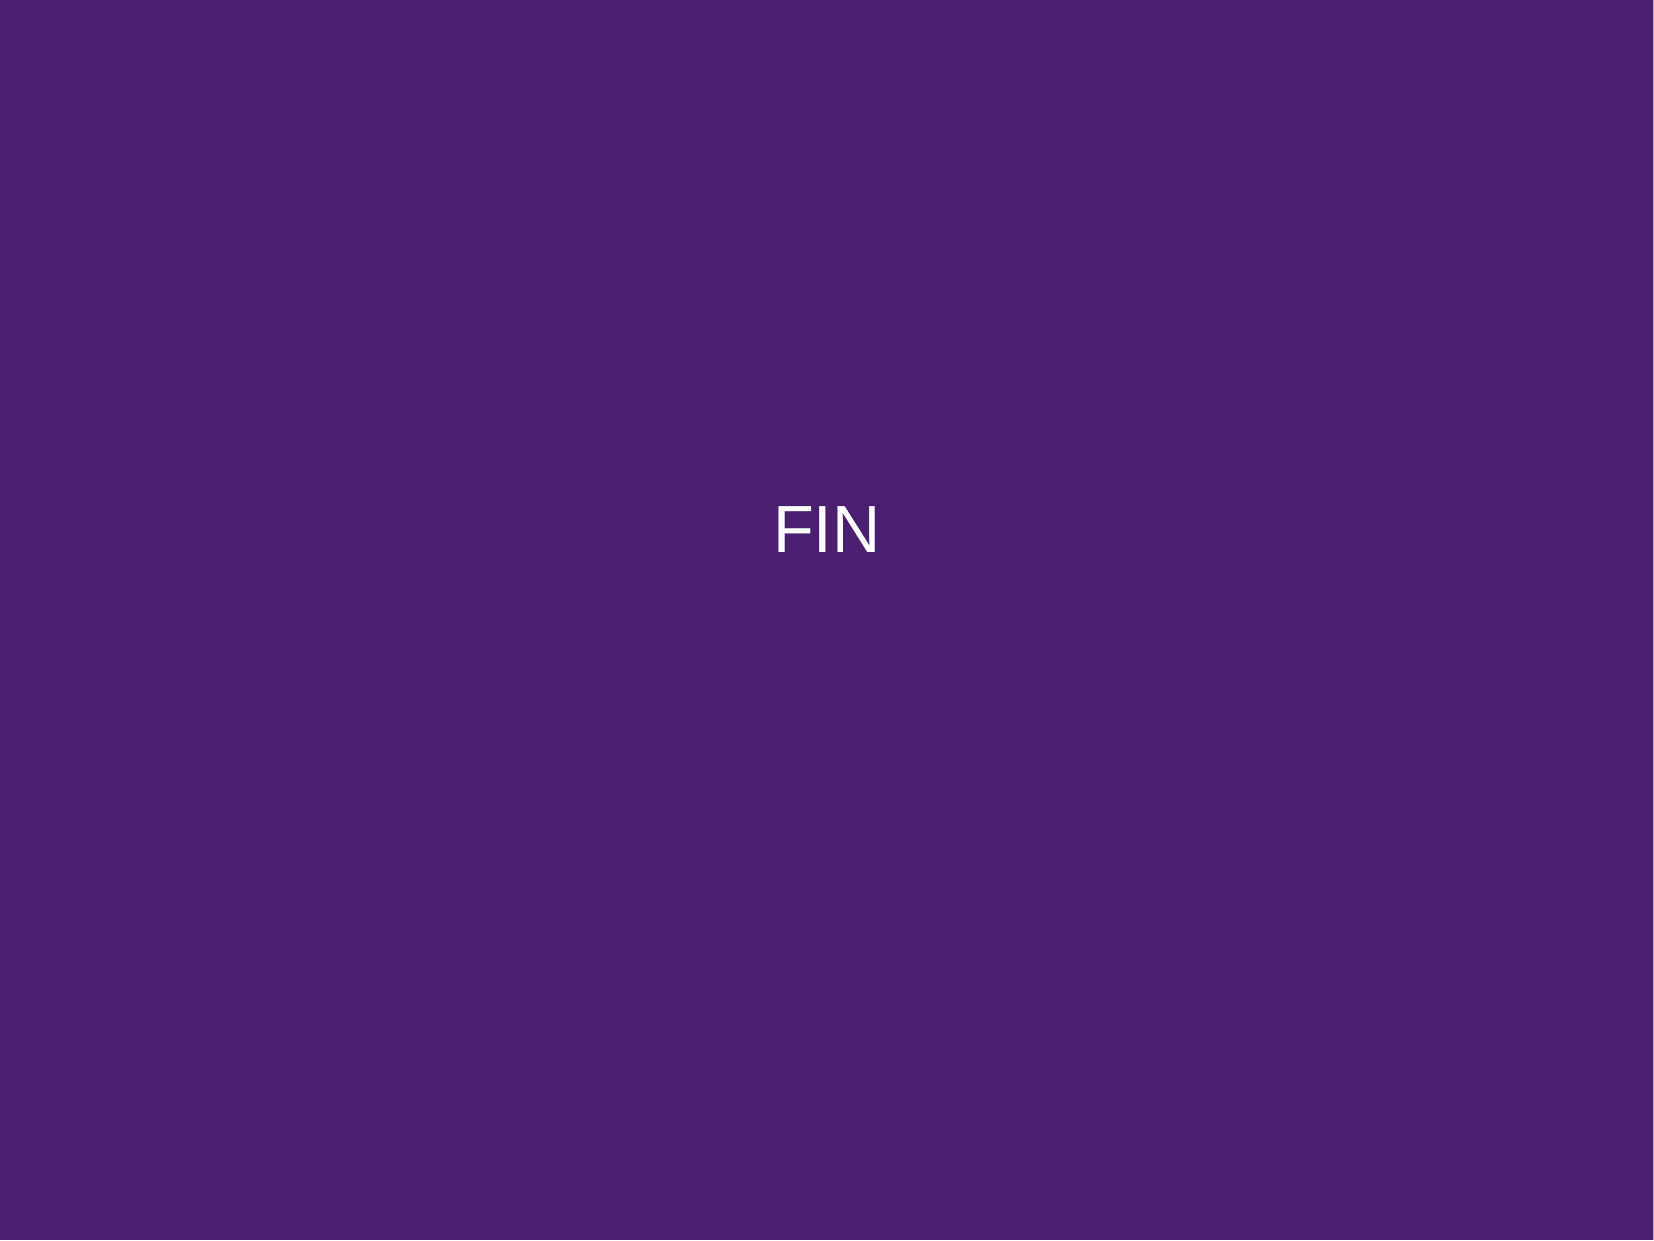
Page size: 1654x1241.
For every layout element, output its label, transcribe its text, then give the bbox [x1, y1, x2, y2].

subtitle FIN [82, 49, 1571, 1010]
